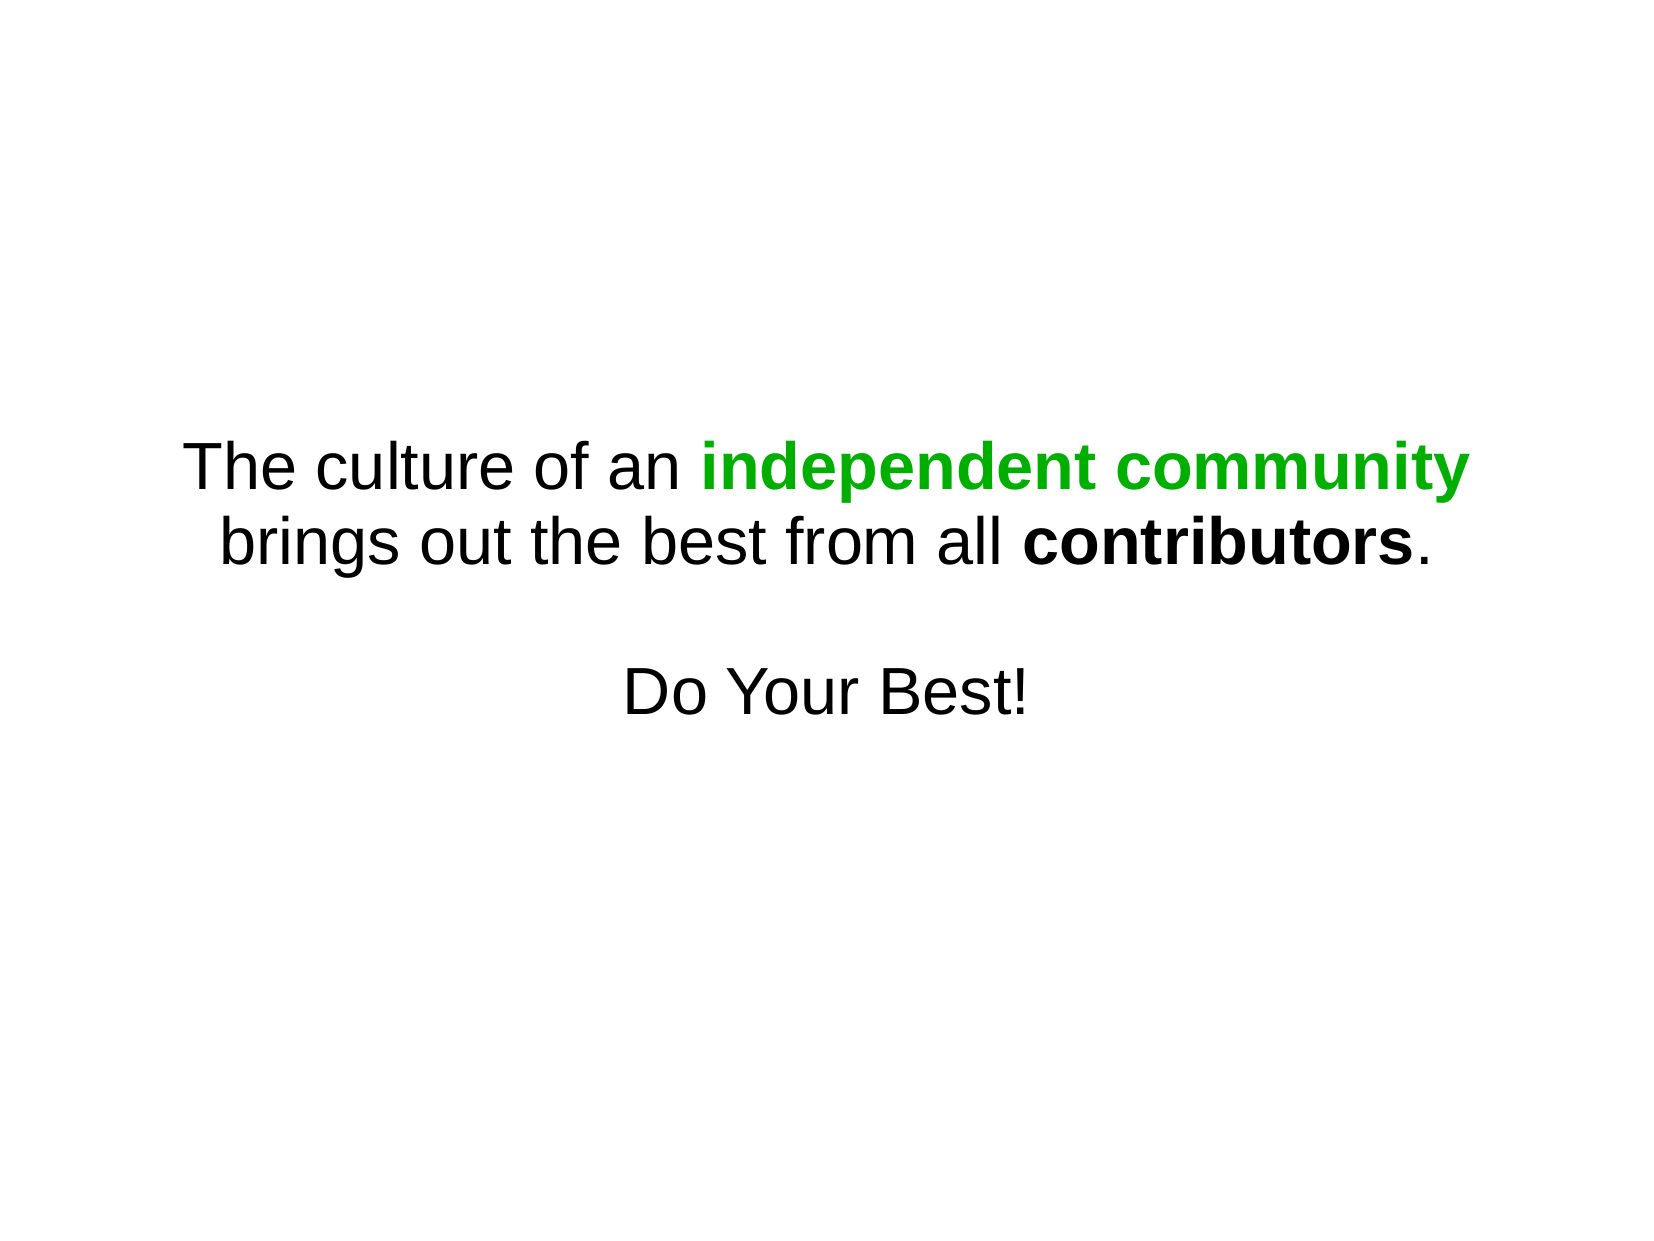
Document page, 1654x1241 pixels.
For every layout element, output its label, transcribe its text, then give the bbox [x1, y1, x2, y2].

subtitle The culture of an independent community brings out the best from all contributors. Do Your Best! [82, 49, 1571, 1109]
